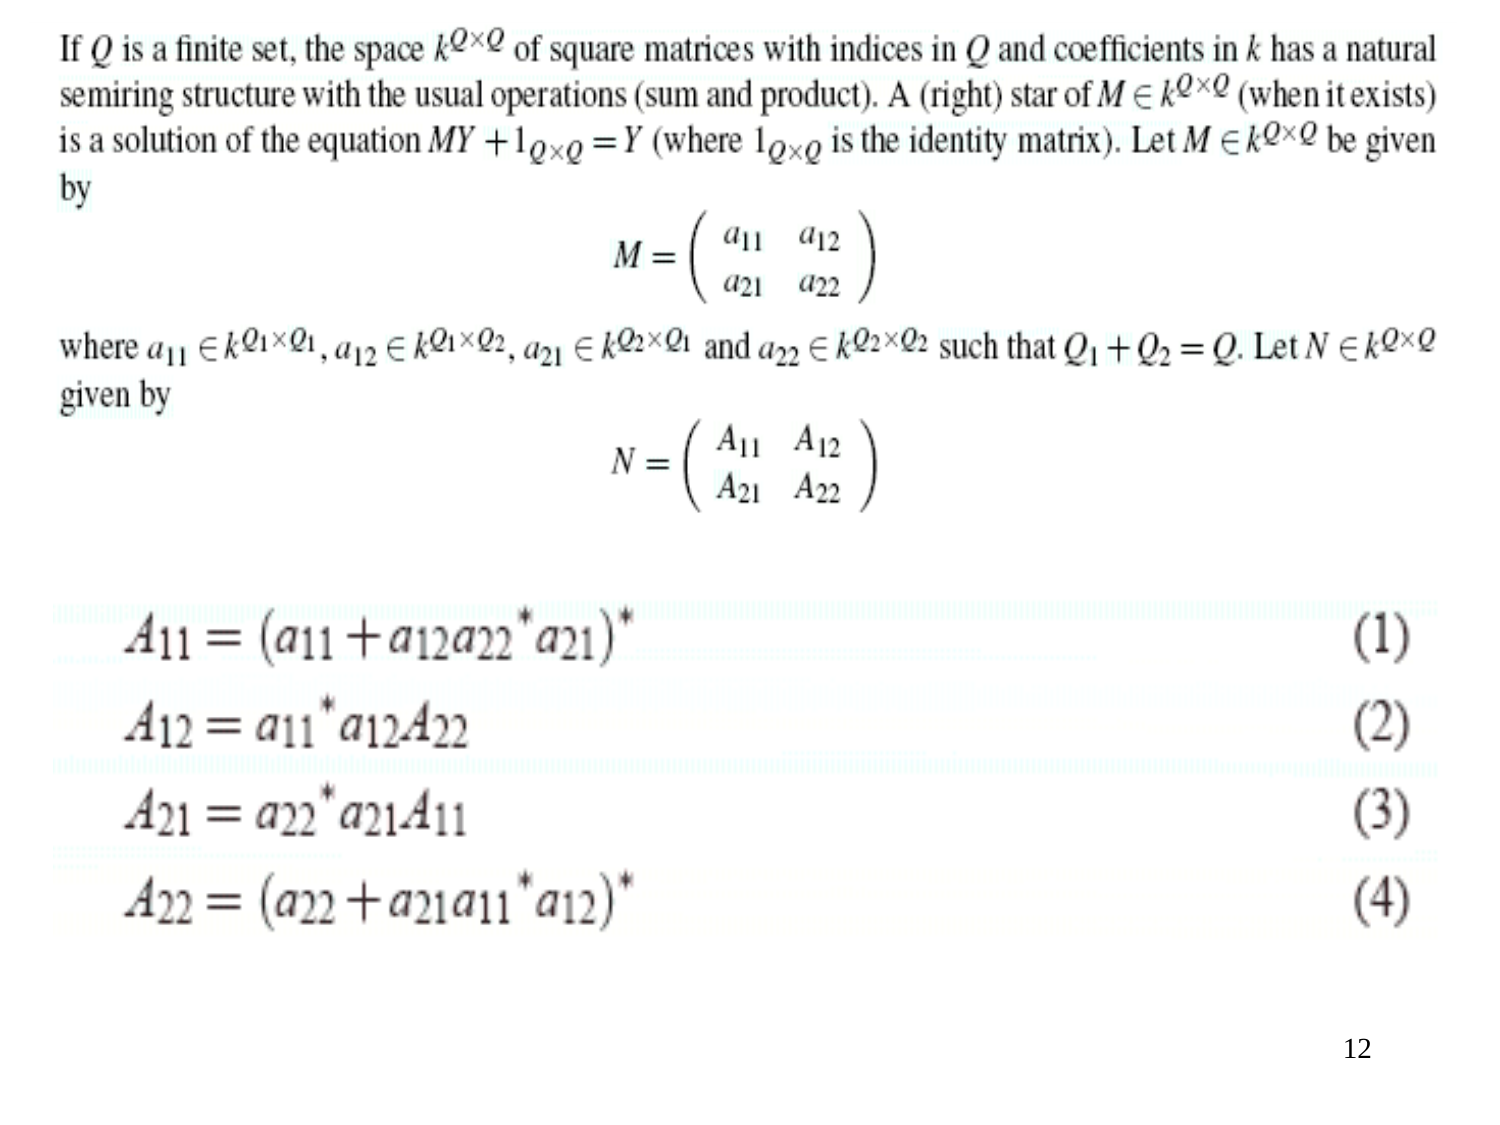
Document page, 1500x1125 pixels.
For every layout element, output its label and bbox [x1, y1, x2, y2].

picture [29, 21, 1457, 573]
picture [53, 584, 1441, 969]
